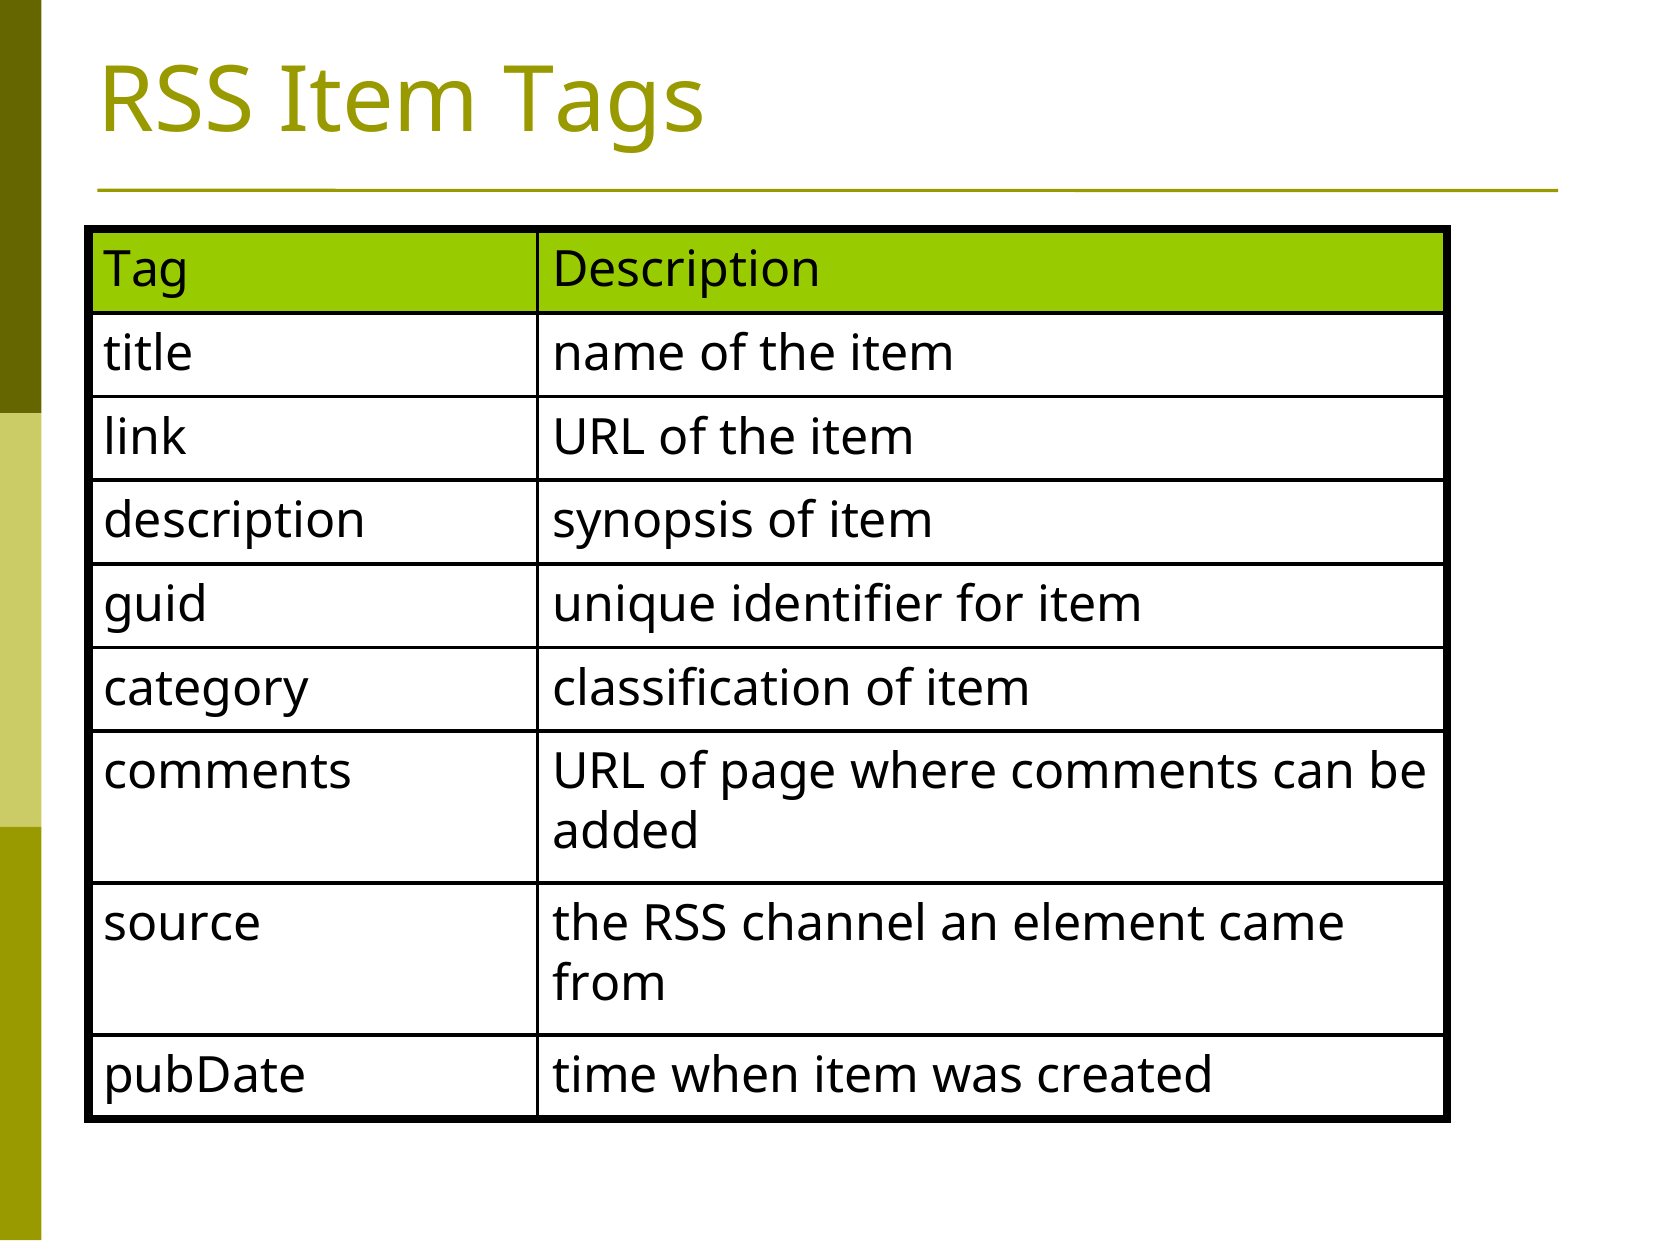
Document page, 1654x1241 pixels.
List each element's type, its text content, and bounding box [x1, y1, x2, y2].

table_cell guid [93, 566, 536, 646]
table_cell category [93, 649, 536, 729]
table_cell classification of item [539, 649, 1443, 729]
table_cell source [93, 885, 536, 1033]
table_cell comments [93, 733, 536, 881]
table_cell title [93, 315, 536, 395]
table_cell time when item was created [539, 1037, 1443, 1115]
table_cell the RSS channel an element came from [539, 885, 1443, 1033]
table_header Description [539, 233, 1443, 311]
table_cell URL of the item [539, 398, 1443, 478]
table_header Tag [93, 233, 536, 311]
table_cell name of the item [539, 315, 1443, 395]
table_cell description [93, 482, 536, 562]
table_cell unique identifier for item [539, 566, 1443, 646]
title RSS Item Tags [82, 0, 1571, 164]
table_cell link [93, 398, 536, 478]
table_cell URL of page where comments can be added [539, 733, 1443, 881]
table_cell pubDate [93, 1037, 536, 1115]
table_cell synopsis of item [539, 482, 1443, 562]
